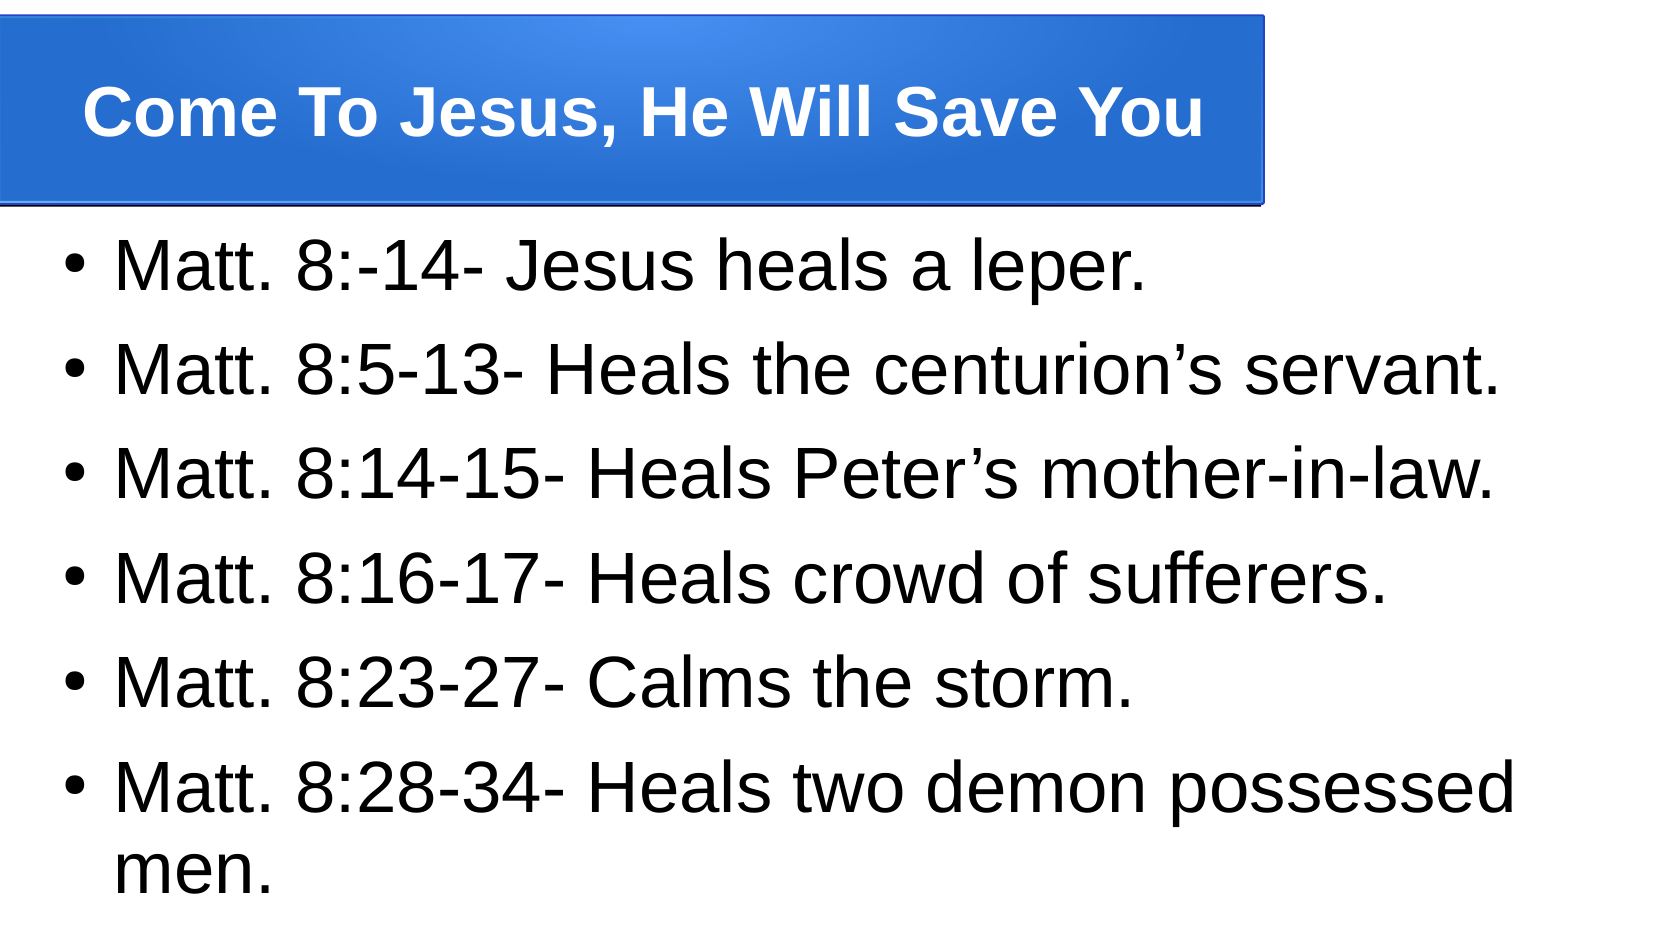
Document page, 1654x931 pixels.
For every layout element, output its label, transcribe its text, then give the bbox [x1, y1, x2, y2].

title Come To Jesus, He Will Save You [82, 35, 1235, 189]
list Matt. 8:-14- Jesus heals a leper. Matt. 8:5-13- Heals the centurion’s servant. Matt. 8:14-15- Heals Peter’s mother-in-law. Matt. 8:16-17- Heals crowd of sufferers. Matt. 8:23-27- Calms the storm. Matt. 8:28-34- Heals two demon possessed men. [45, 224, 1636, 916]
